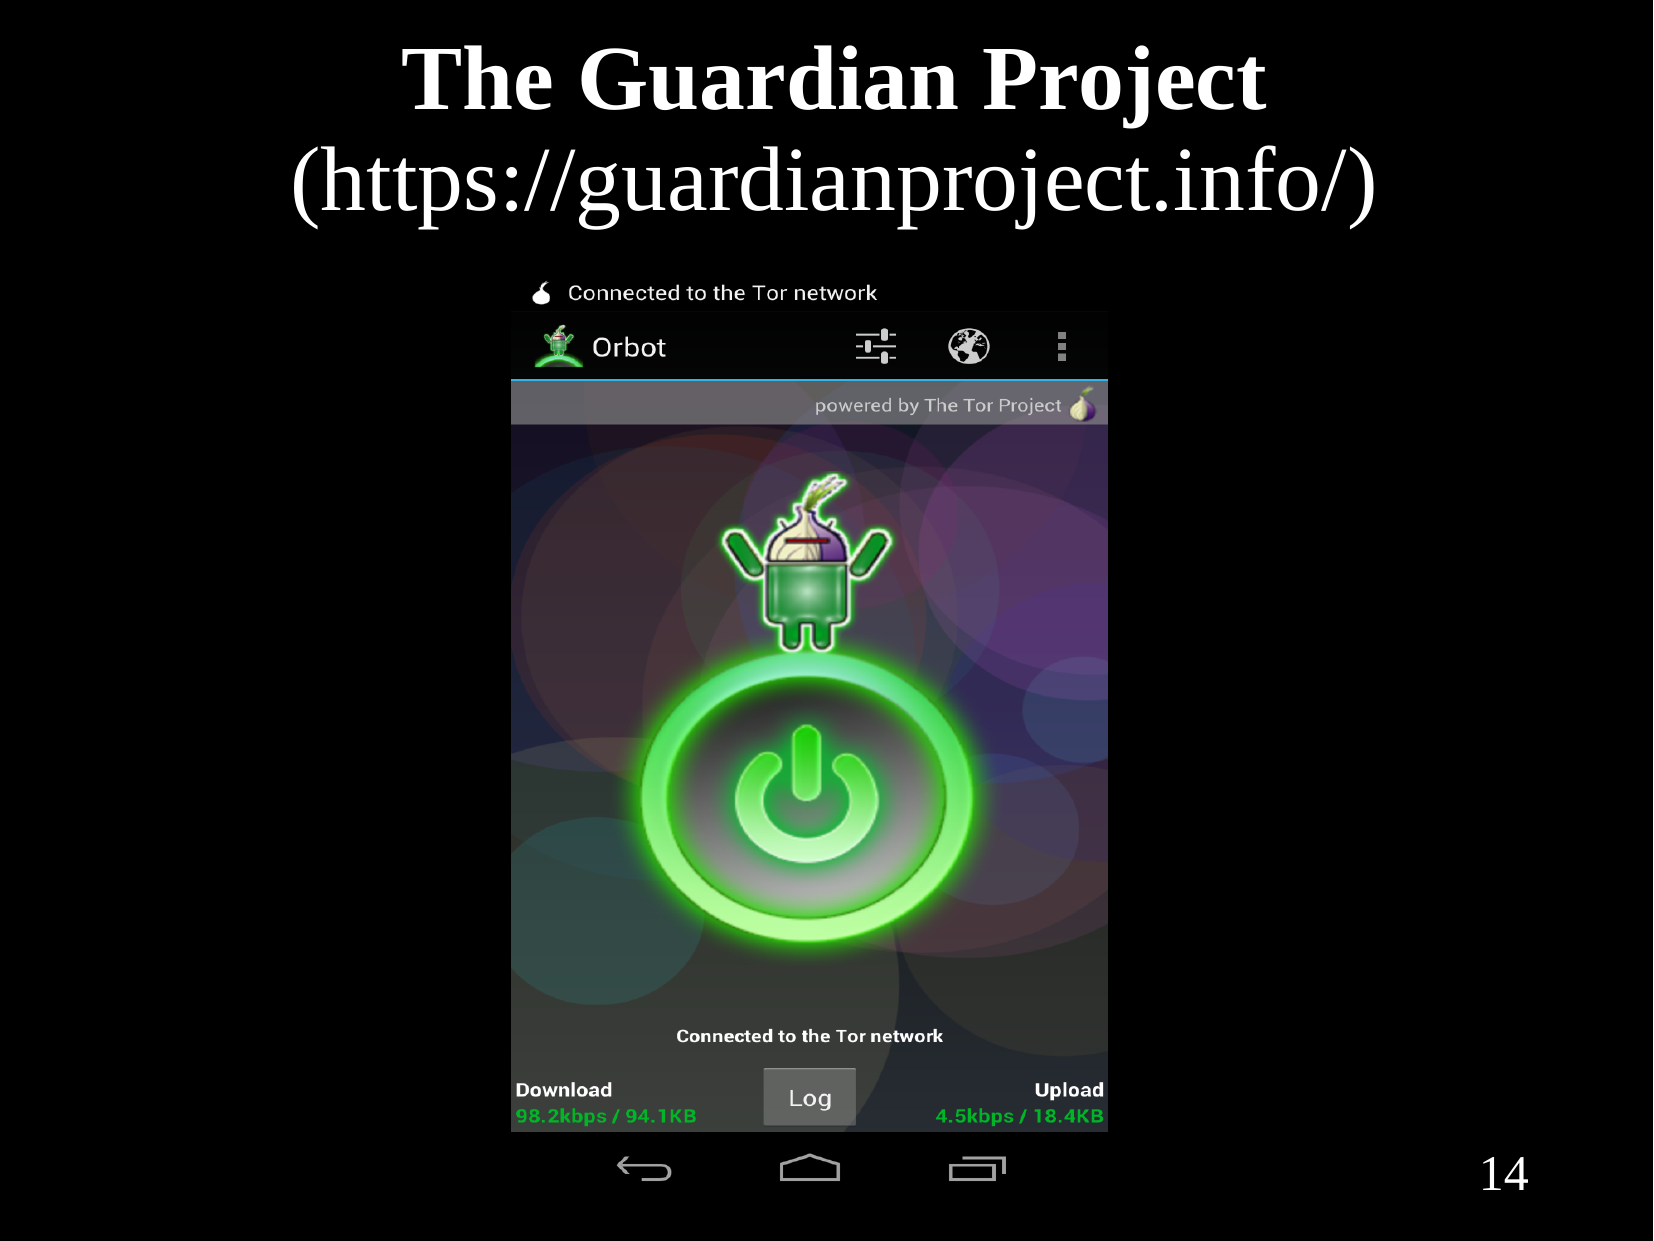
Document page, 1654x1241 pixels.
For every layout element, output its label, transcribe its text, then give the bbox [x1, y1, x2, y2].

title The Guardian Project (https://guardianproject.info/) [129, 25, 1541, 233]
picture [511, 275, 1108, 1201]
